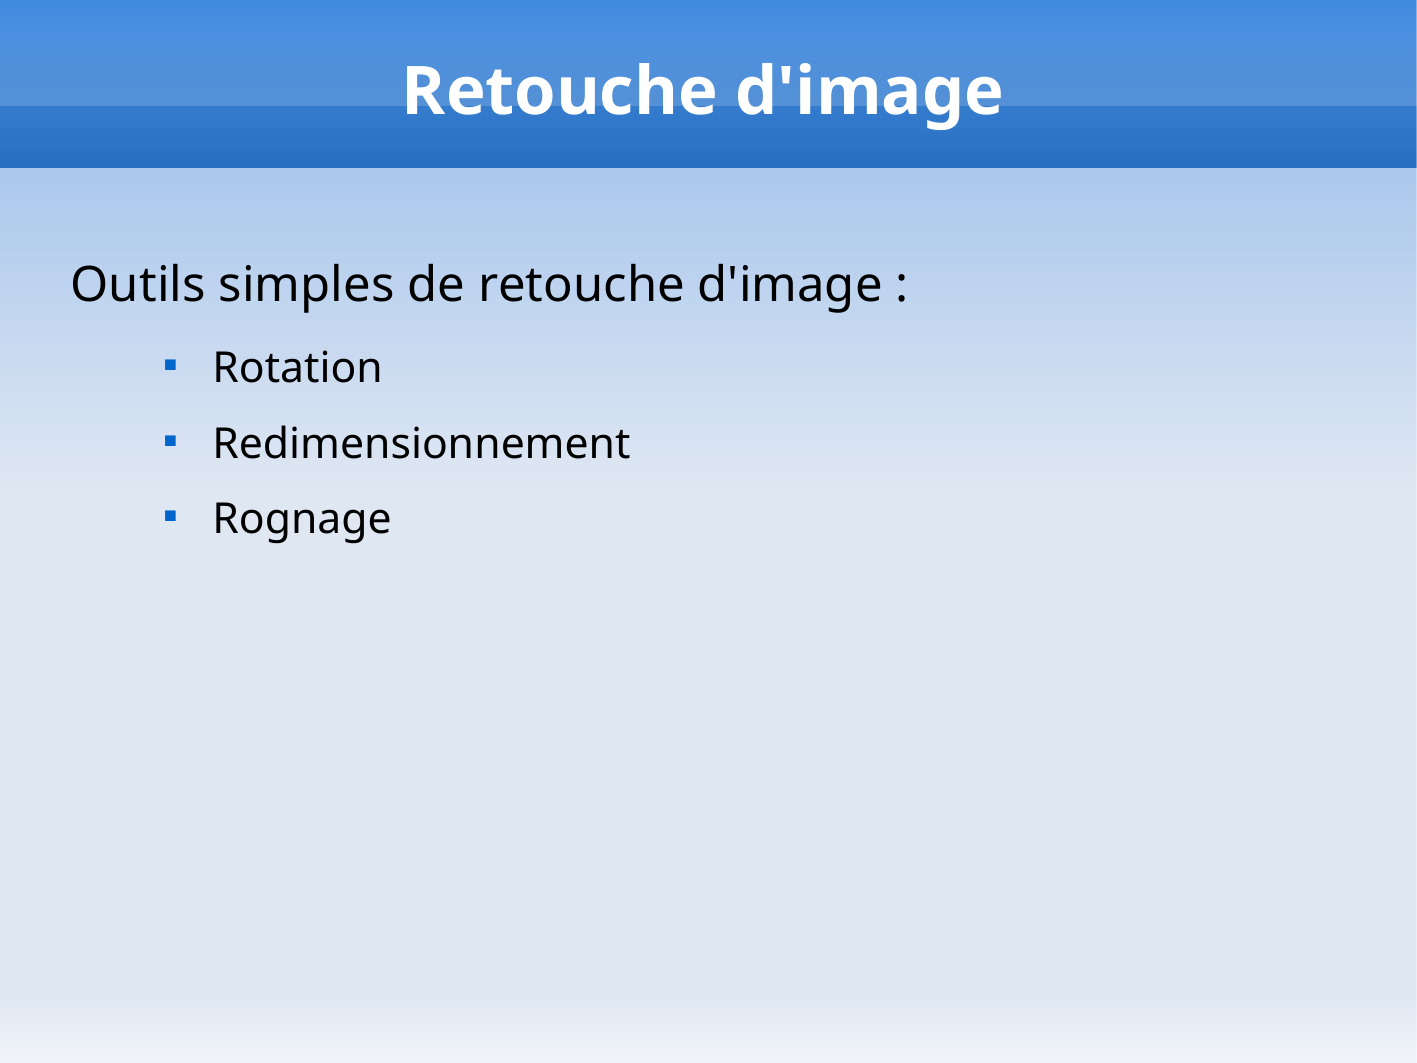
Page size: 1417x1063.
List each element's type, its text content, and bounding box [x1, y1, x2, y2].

picture [0, 0, 1417, 1063]
title Retouche d'image [65, 0, 1341, 178]
list Outils simples de retouche d'image : Rotation Redimensionnement Rognage [70, 248, 1346, 950]
